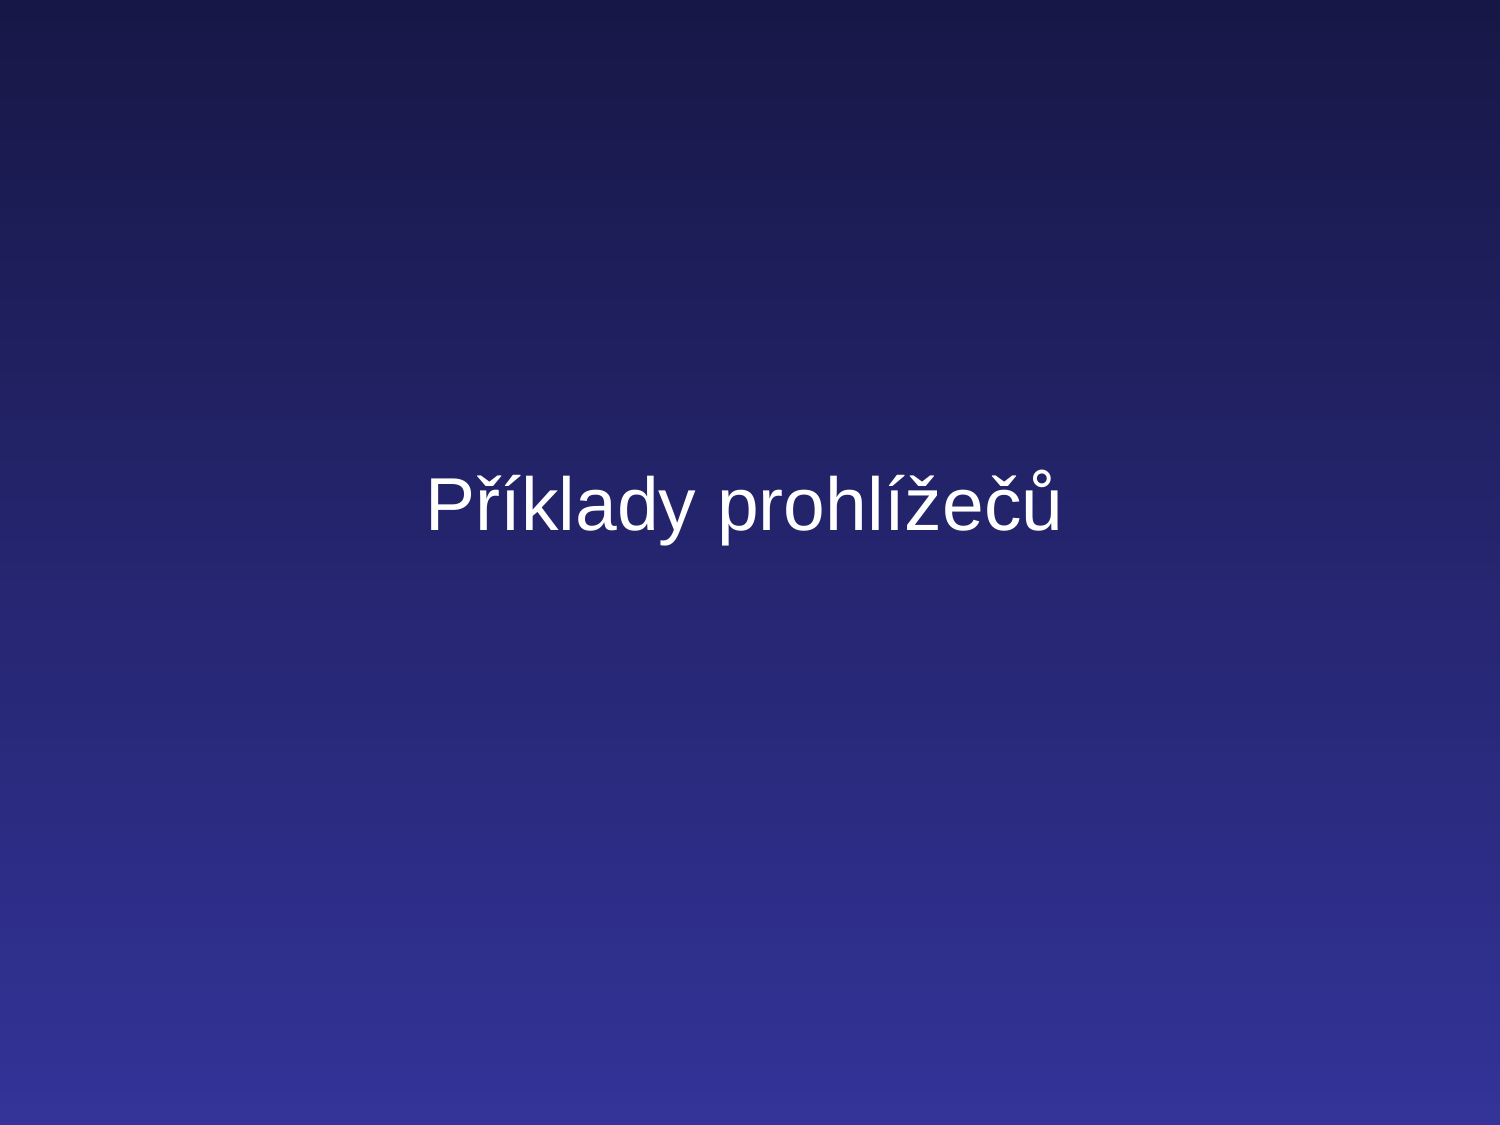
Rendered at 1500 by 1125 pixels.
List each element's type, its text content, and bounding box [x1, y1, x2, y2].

text_box Příklady prohlížečů [69, 0, 1420, 1006]
